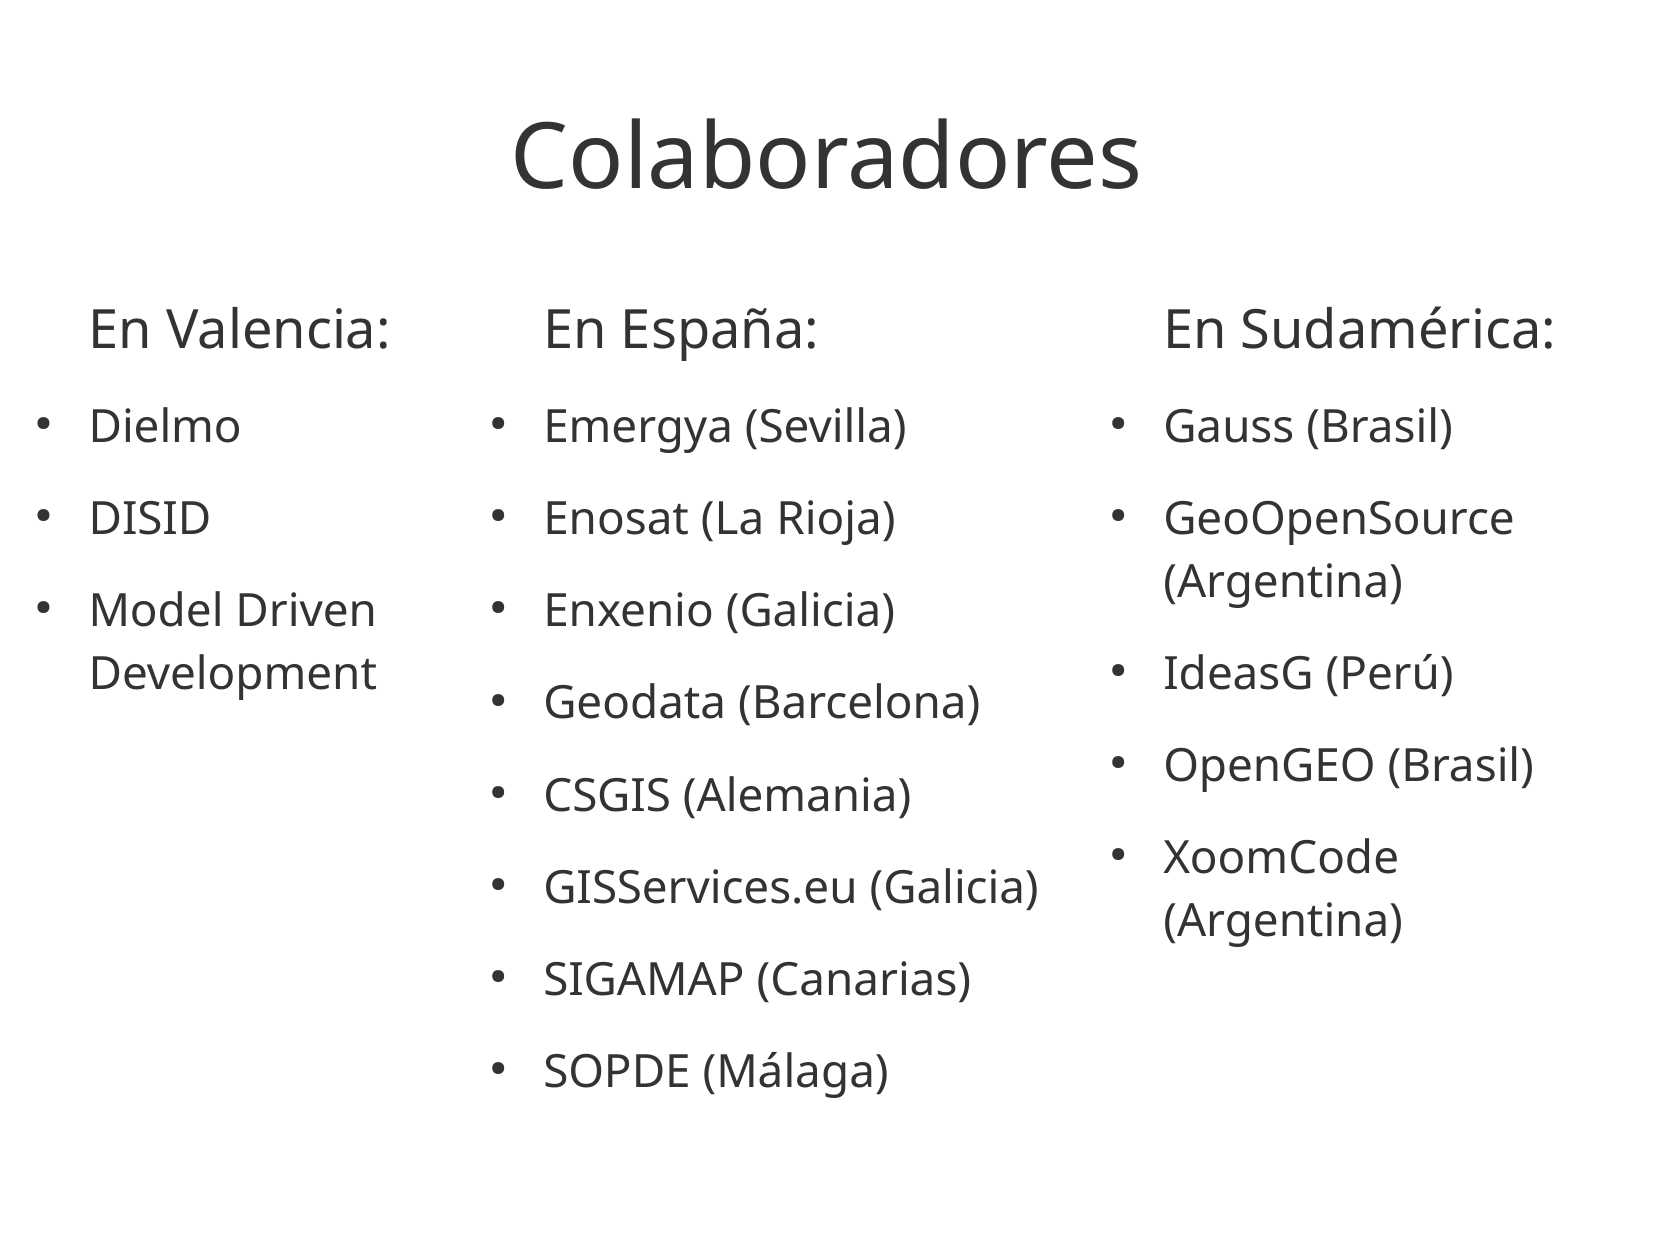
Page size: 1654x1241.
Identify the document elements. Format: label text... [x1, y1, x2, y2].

list En Sudamérica: Gauss (Brasil) GeoOpenSource (Argentina) IdeasG (Perú) OpenGEO (Brasil) XoomCode (Argentina) [1092, 290, 1625, 1109]
list En España: Emergya (Sevilla) Enosat (La Rioja) Enxenio (Galicia) Geodata (Barcelona) CSGIS (Alemania) GISServices.eu (Galicia) SIGAMAP (Canarias) SOPDE (Málaga) [472, 290, 1063, 1117]
title Colaboradores [82, 56, 1571, 250]
list En Valencia: Dielmo DISID Model Driven Development [17, 290, 443, 1109]
